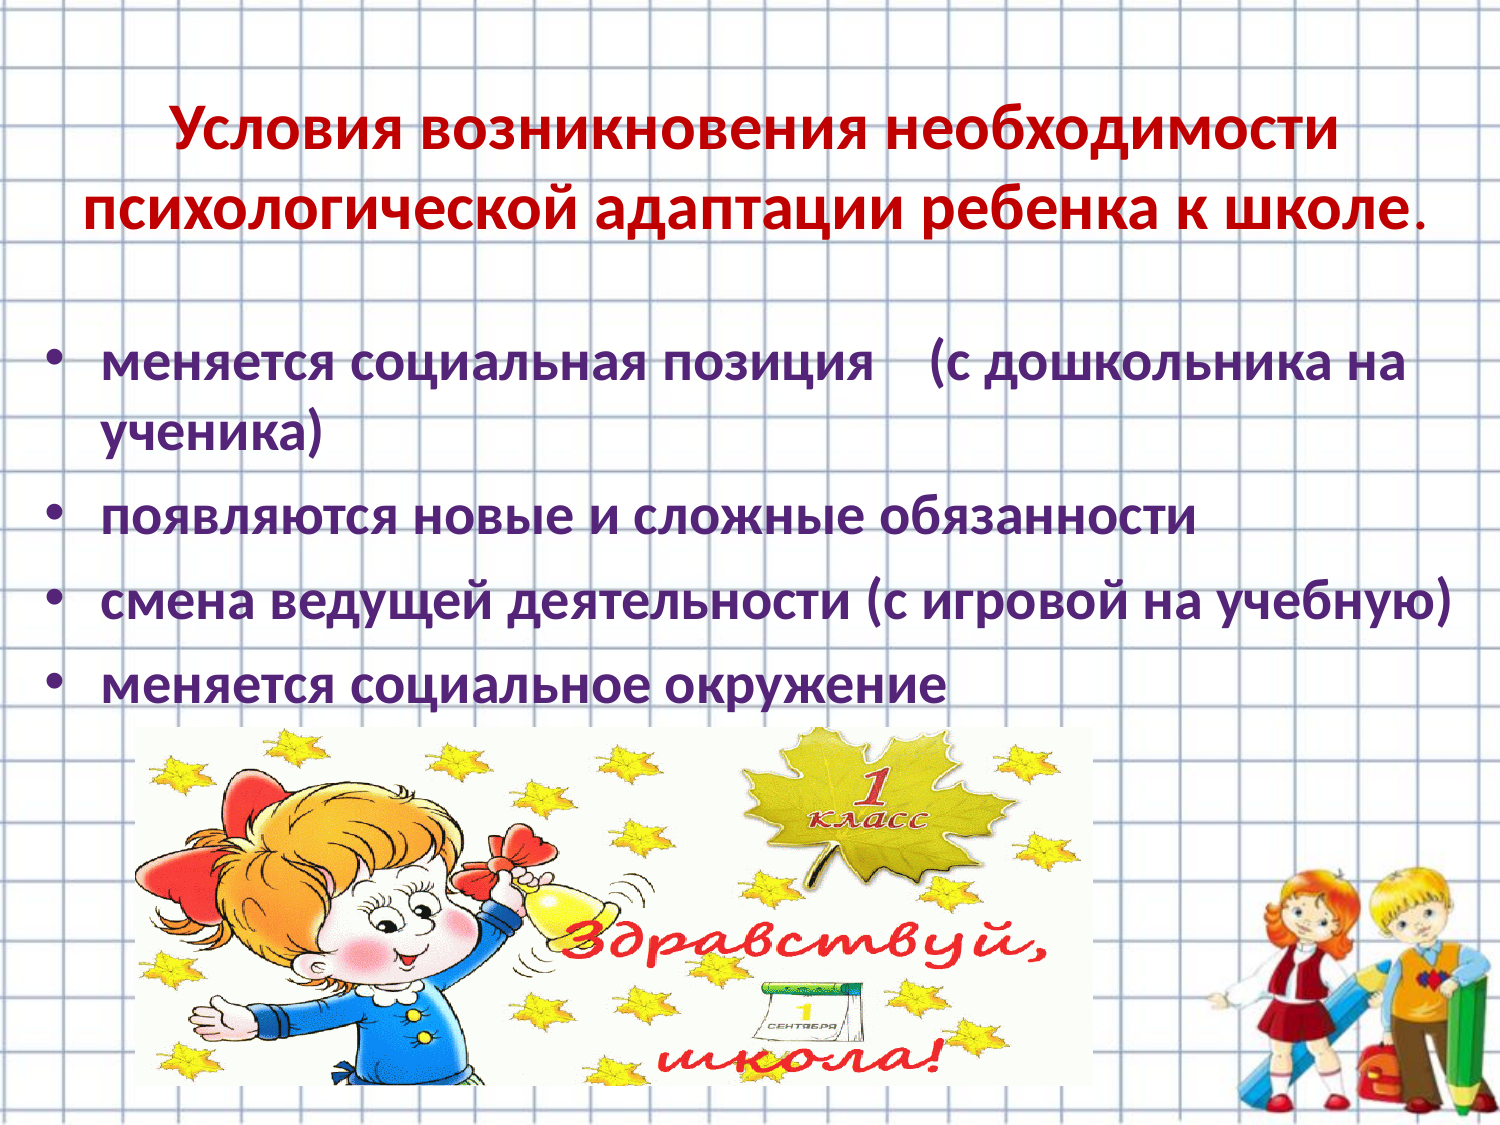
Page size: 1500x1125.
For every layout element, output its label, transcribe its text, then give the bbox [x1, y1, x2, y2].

picture [135, 727, 1093, 1086]
list меняется социальная позиция (с дошкольника на ученика) появляются новые и сложные обязанности смена ведущей деятельности (с игровой на учебную) меняется социальное окружение [29, 314, 1483, 1094]
title Условия возникновения необходимости психологической адаптации ребенка к школе. [41, 0, 1471, 314]
picture [0, 0, 1500, 1125]
